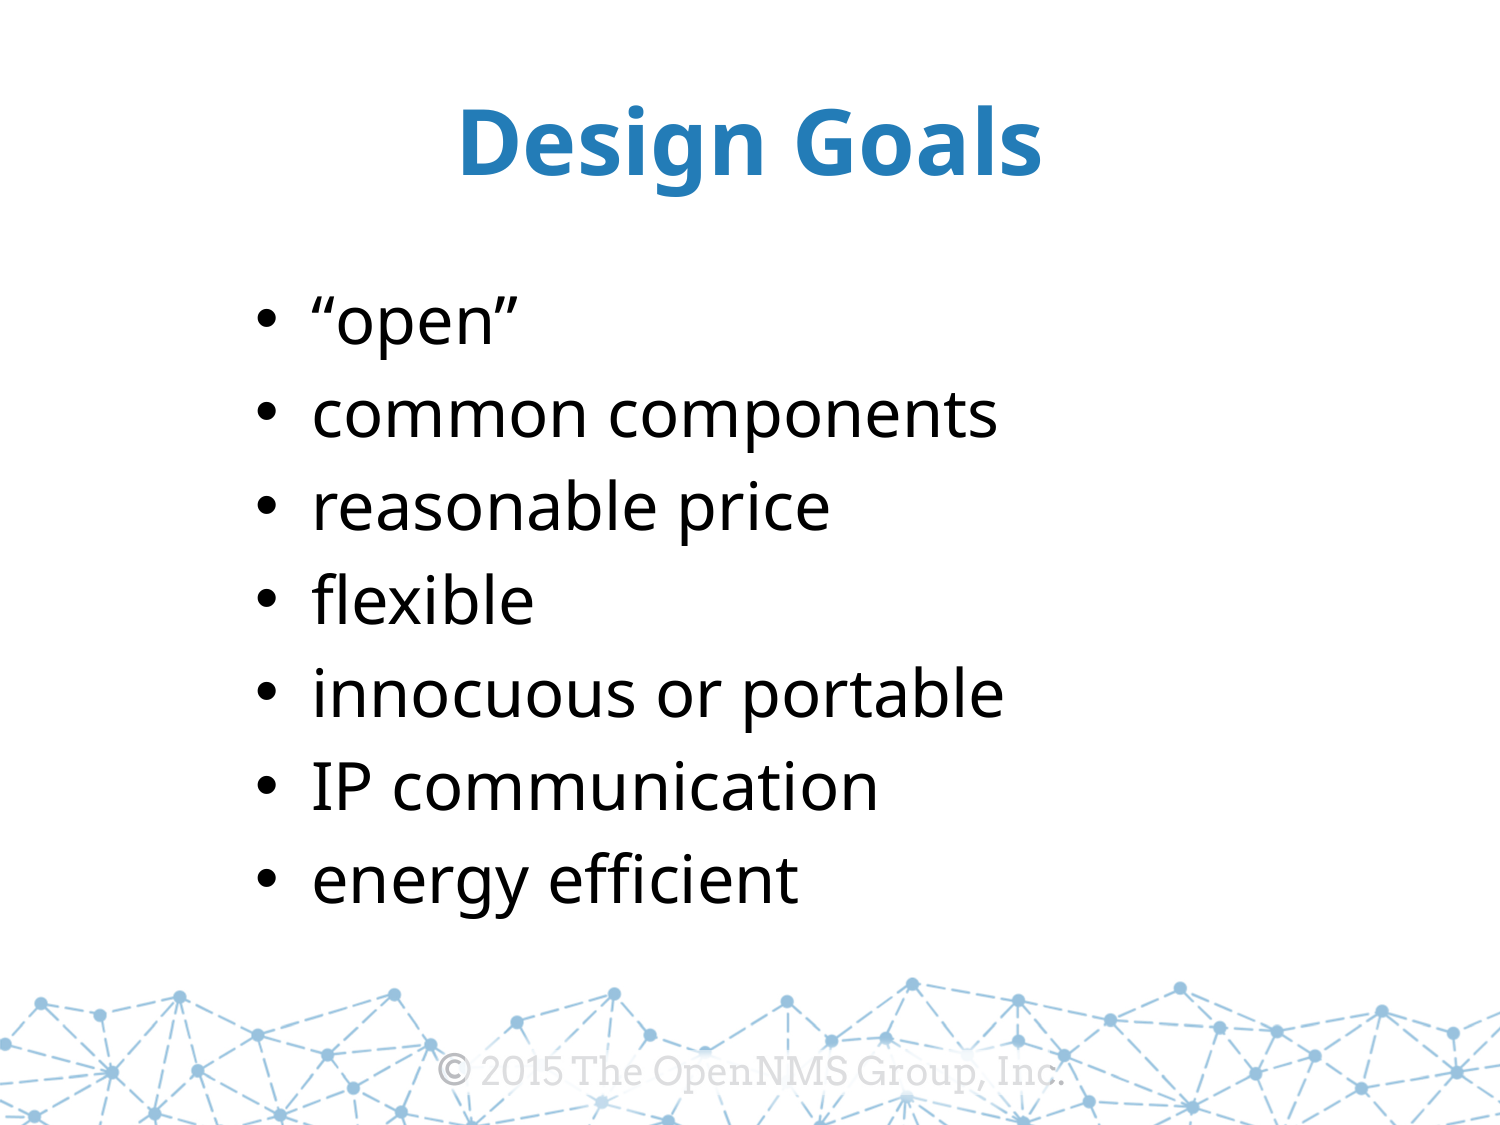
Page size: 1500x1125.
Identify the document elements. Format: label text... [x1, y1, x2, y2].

title Design Goals [75, 45, 1425, 233]
picture [0, 975, 1500, 1125]
list “open” common components reasonable price flexible innocuous or portable IP communication energy efficient [240, 270, 1261, 1013]
